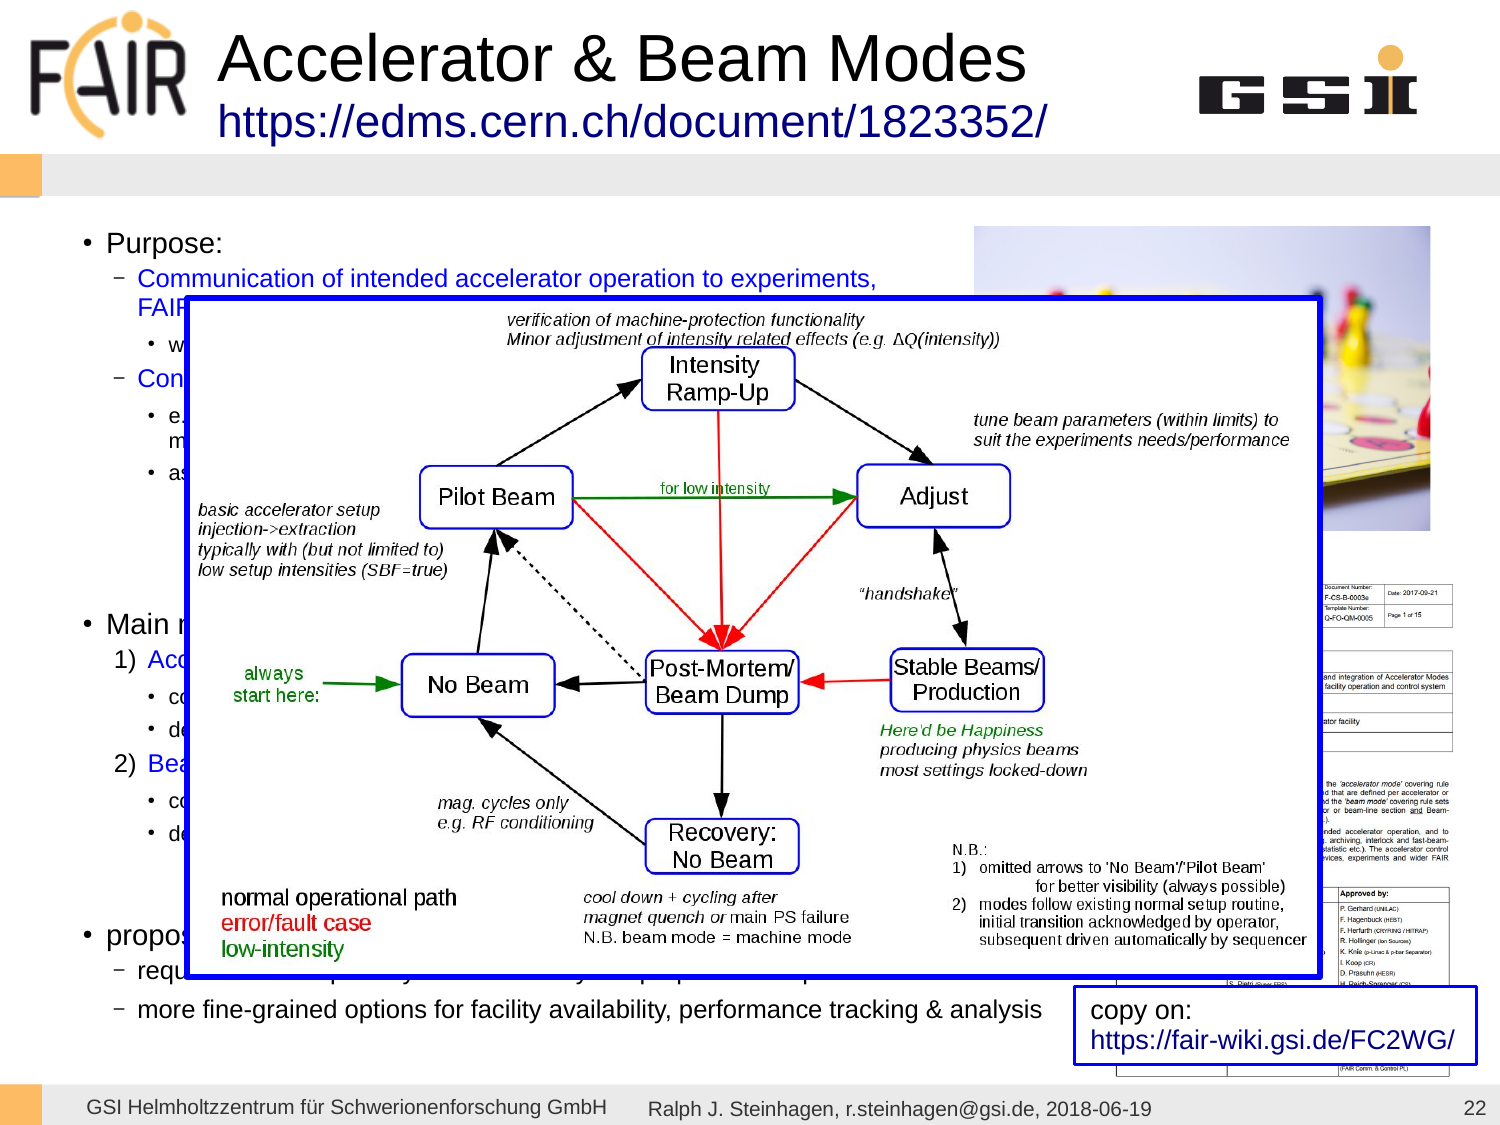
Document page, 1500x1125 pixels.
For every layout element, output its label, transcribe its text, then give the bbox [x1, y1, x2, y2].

picture [1046, 226, 1431, 531]
picture [190, 301, 1317, 975]
picture [1197, 42, 1419, 117]
picture [30, 9, 187, 141]
picture [1110, 1066, 1455, 1081]
list Purpose: Communication of intended accelerator operation to experiments, FAIR and wider community what to expect and when, beam time performance tracking & analysis Conditioning of control sub-system responses e.g. logging, interlocks, management of critical settings (MCS & RBAC), machine sequencer, access system, … associated rules of what is allowed, when, where etc. e.g.: Limit parameter changes during data taking – aka. 'Stable Beams'/'Production Runs' No high-intensity beam injected into an 'empty' machine Block certain operation during unsafe mode of operation Main modes: Accelerator (Machine) Modes covering rule sets outside of beam operation defined per accelerator/transfer-line segment Beam Modes covering rule sets during beam operation defined per accelerator/transfer-line segment and beam-production-chain proposed: extend this concepts also to experiment targets required for safe primary-beam intensity ramp-up & ‘OP-Exp. Hand-Shake’ etc. more fine-grained options for facility availability, performance tracking & analysis [75, 226, 1046, 1061]
title Accelerator & Beam Modes https://edms.cern.ch/document/1823352/ [217, 20, 1109, 147]
text_box copy on: https://fair-wiki.gsi.de/FC2WG/ [1074, 986, 1477, 1065]
picture [1110, 578, 1455, 985]
